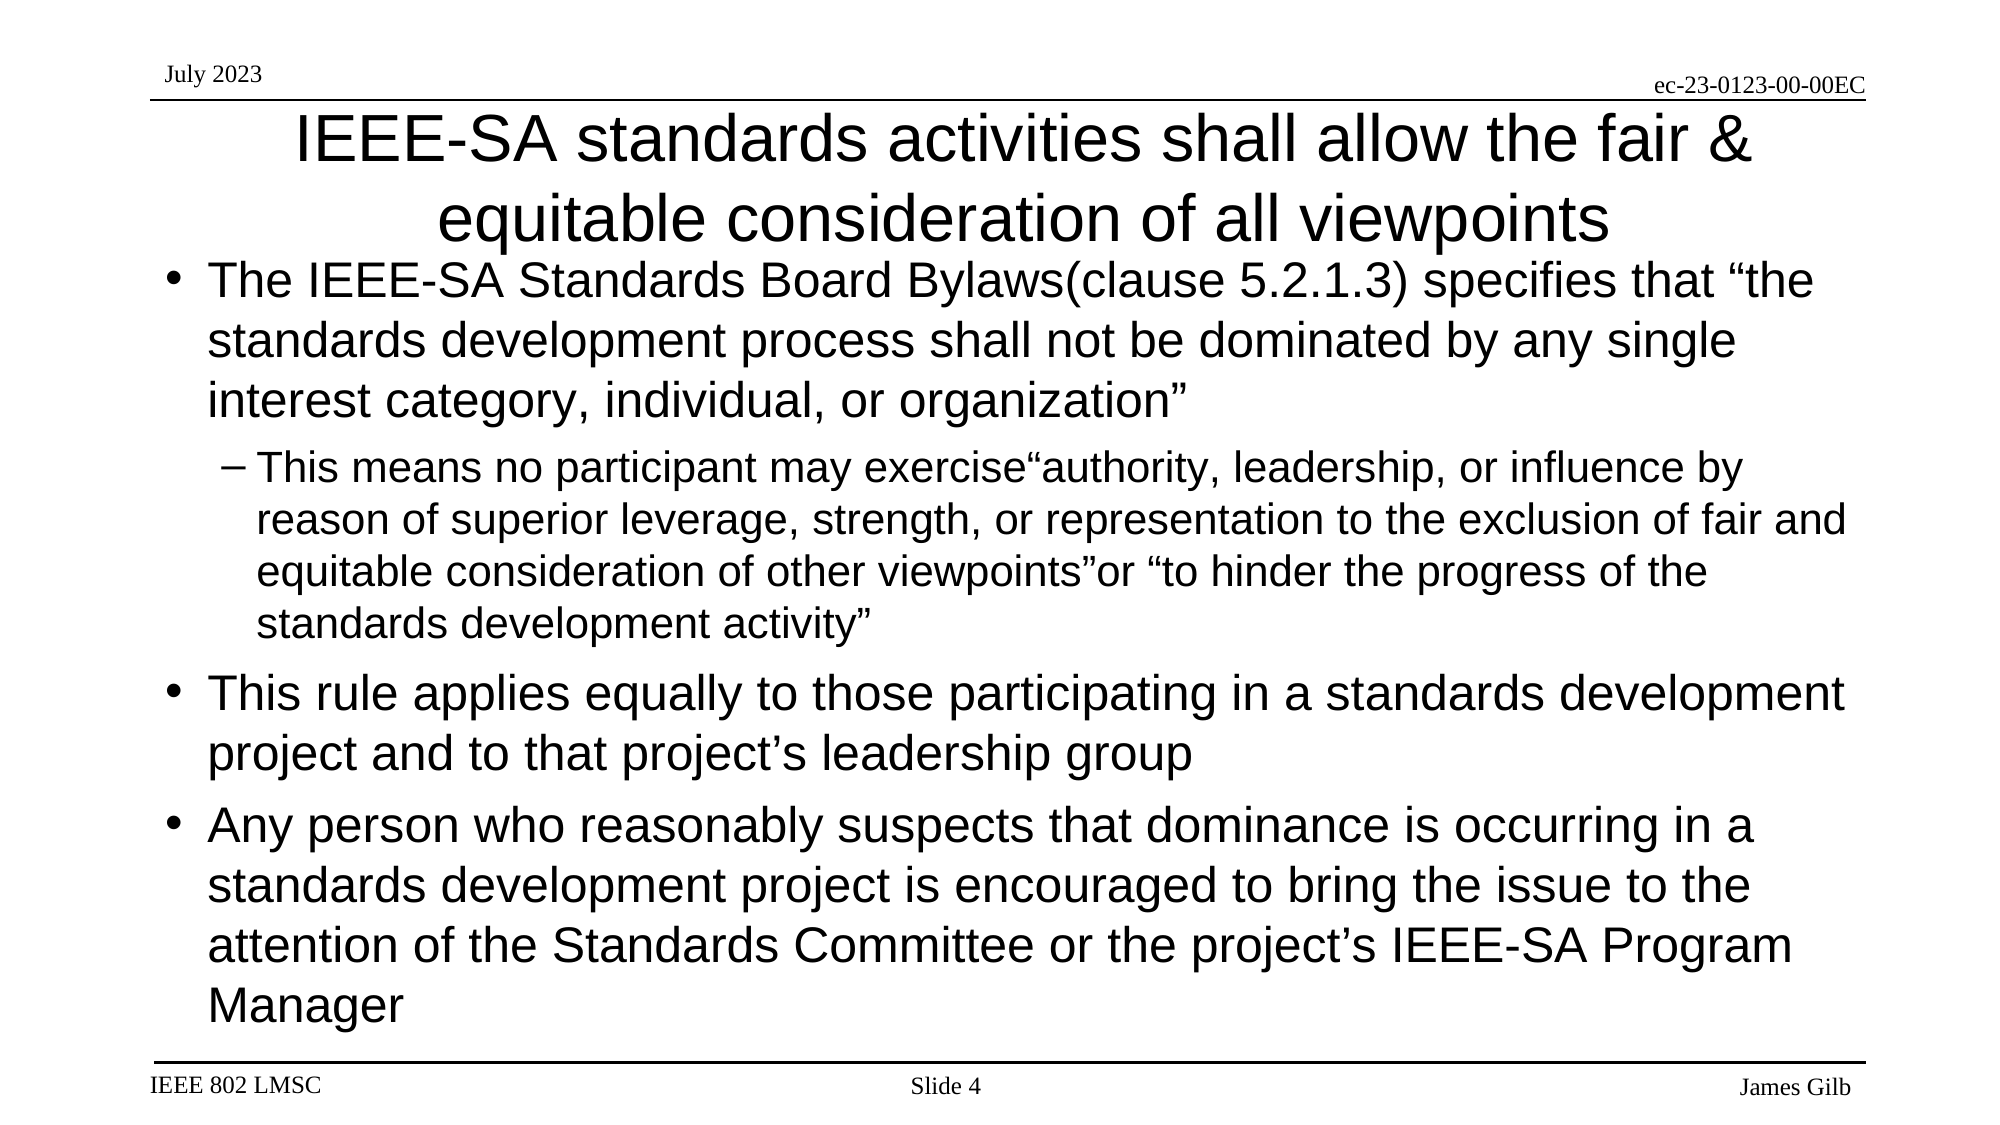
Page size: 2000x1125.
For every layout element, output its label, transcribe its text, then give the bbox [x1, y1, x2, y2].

title IEEE-SA standards activities shall allow the fair & equitable consideration of all viewpoints [149, 87, 1900, 239]
list The IEEE-SA Standards Board Bylaws(clause 5.2.1.3) specifies that “the standards development process shall not be dominated by any single interest category, individual, or organization” This means no participant may exercise“authority, leadership, or influence by reason of superior leverage, strength, or representation to the exclusion of fair and equitable consideration of other viewpoints”or “to hinder the progress of the standards development activity” This rule applies equally to those participating in a standards development project and to that project’s leadership group Any person who reasonably suspects that dominance is occurring in a standards development project is encouraged to bring the issue to the attention of the Standards Committee or the project’s IEEE-SA Program Manager [149, 239, 1900, 1051]
